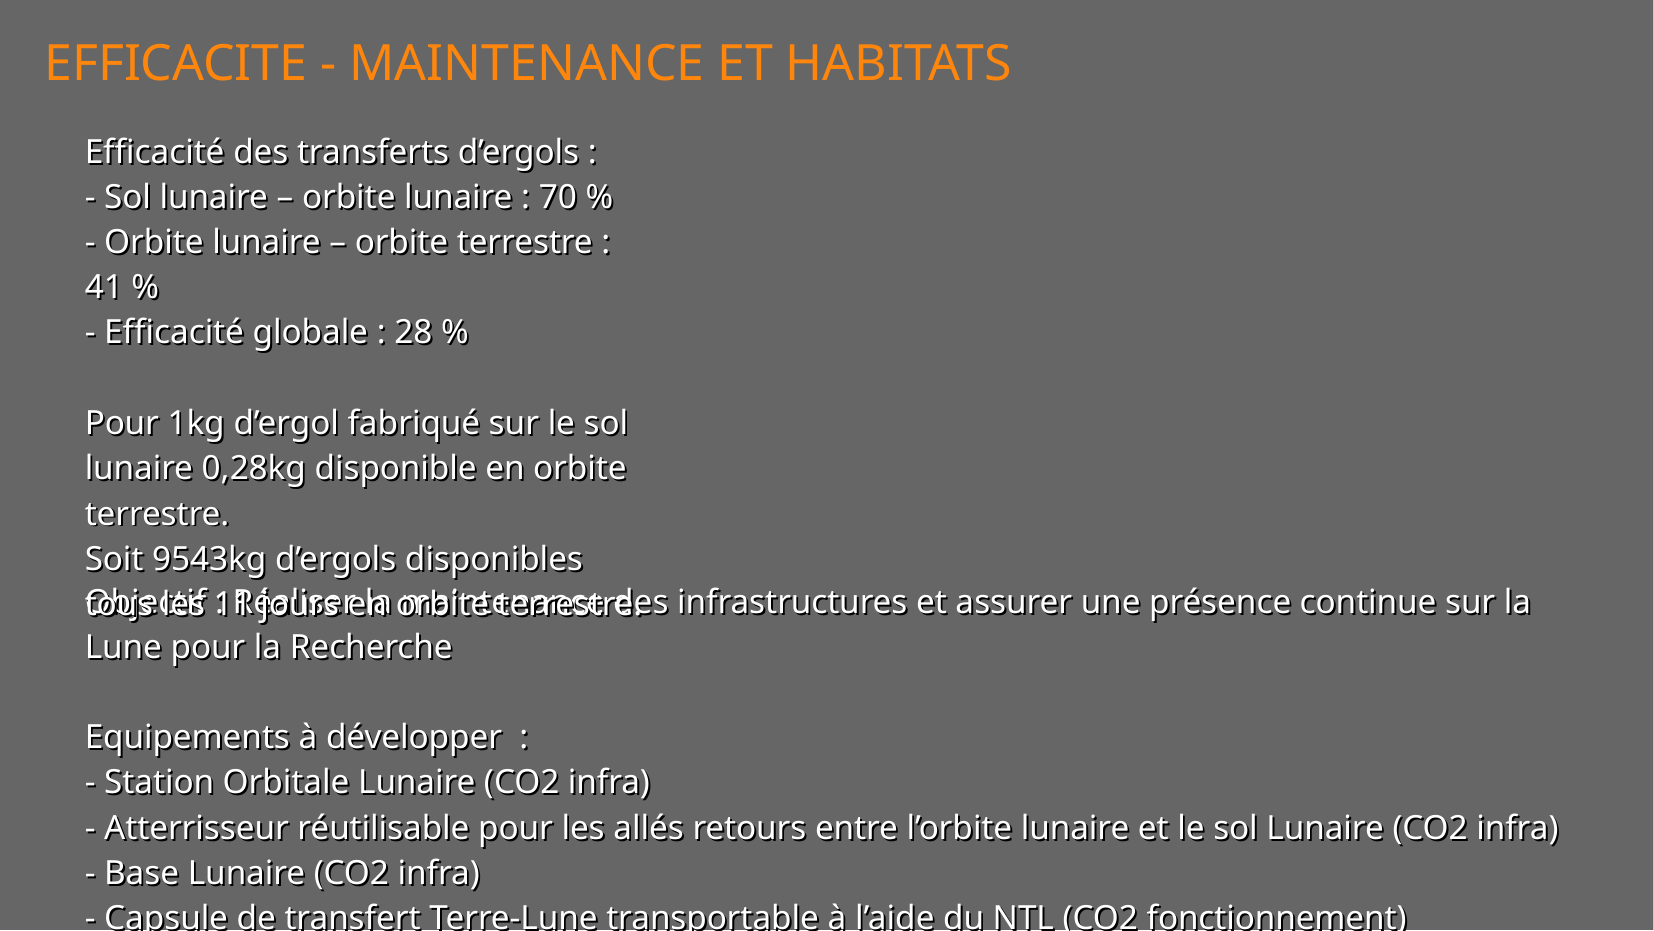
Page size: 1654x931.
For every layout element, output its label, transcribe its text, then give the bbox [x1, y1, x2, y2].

text_box Efficacité des transferts d’ergols : - Sol lunaire – orbite lunaire : 70 % - Orbite lunaire – orbite terrestre : 41 % - Efficacité globale : 28 % Pour 1kg d’ergol fabriqué sur le sol lunaire 0,28kg disponible en orbite terrestre. Soit 9543kg d’ergols disponibles tous les 11 jours en orbite terrestre. [69, 120, 661, 571]
text_box EFFICACITE - MAINTENANCE ET HABITATS [29, 19, 1185, 144]
text_box Objectif : Réaliser la maintenance des infrastructures et assurer une présence continue sur la Lune pour la Recherche Equipements à développer : - Station Orbitale Lunaire (CO2 infra) - Atterrisseur réutilisable pour les allés retours entre l’orbite lunaire et le sol Lunaire (CO2 infra) - Base Lunaire (CO2 infra) - Capsule de transfert Terre-Lune transportable à l’aide du NTL (CO2 fonctionnement) [69, 570, 1596, 931]
